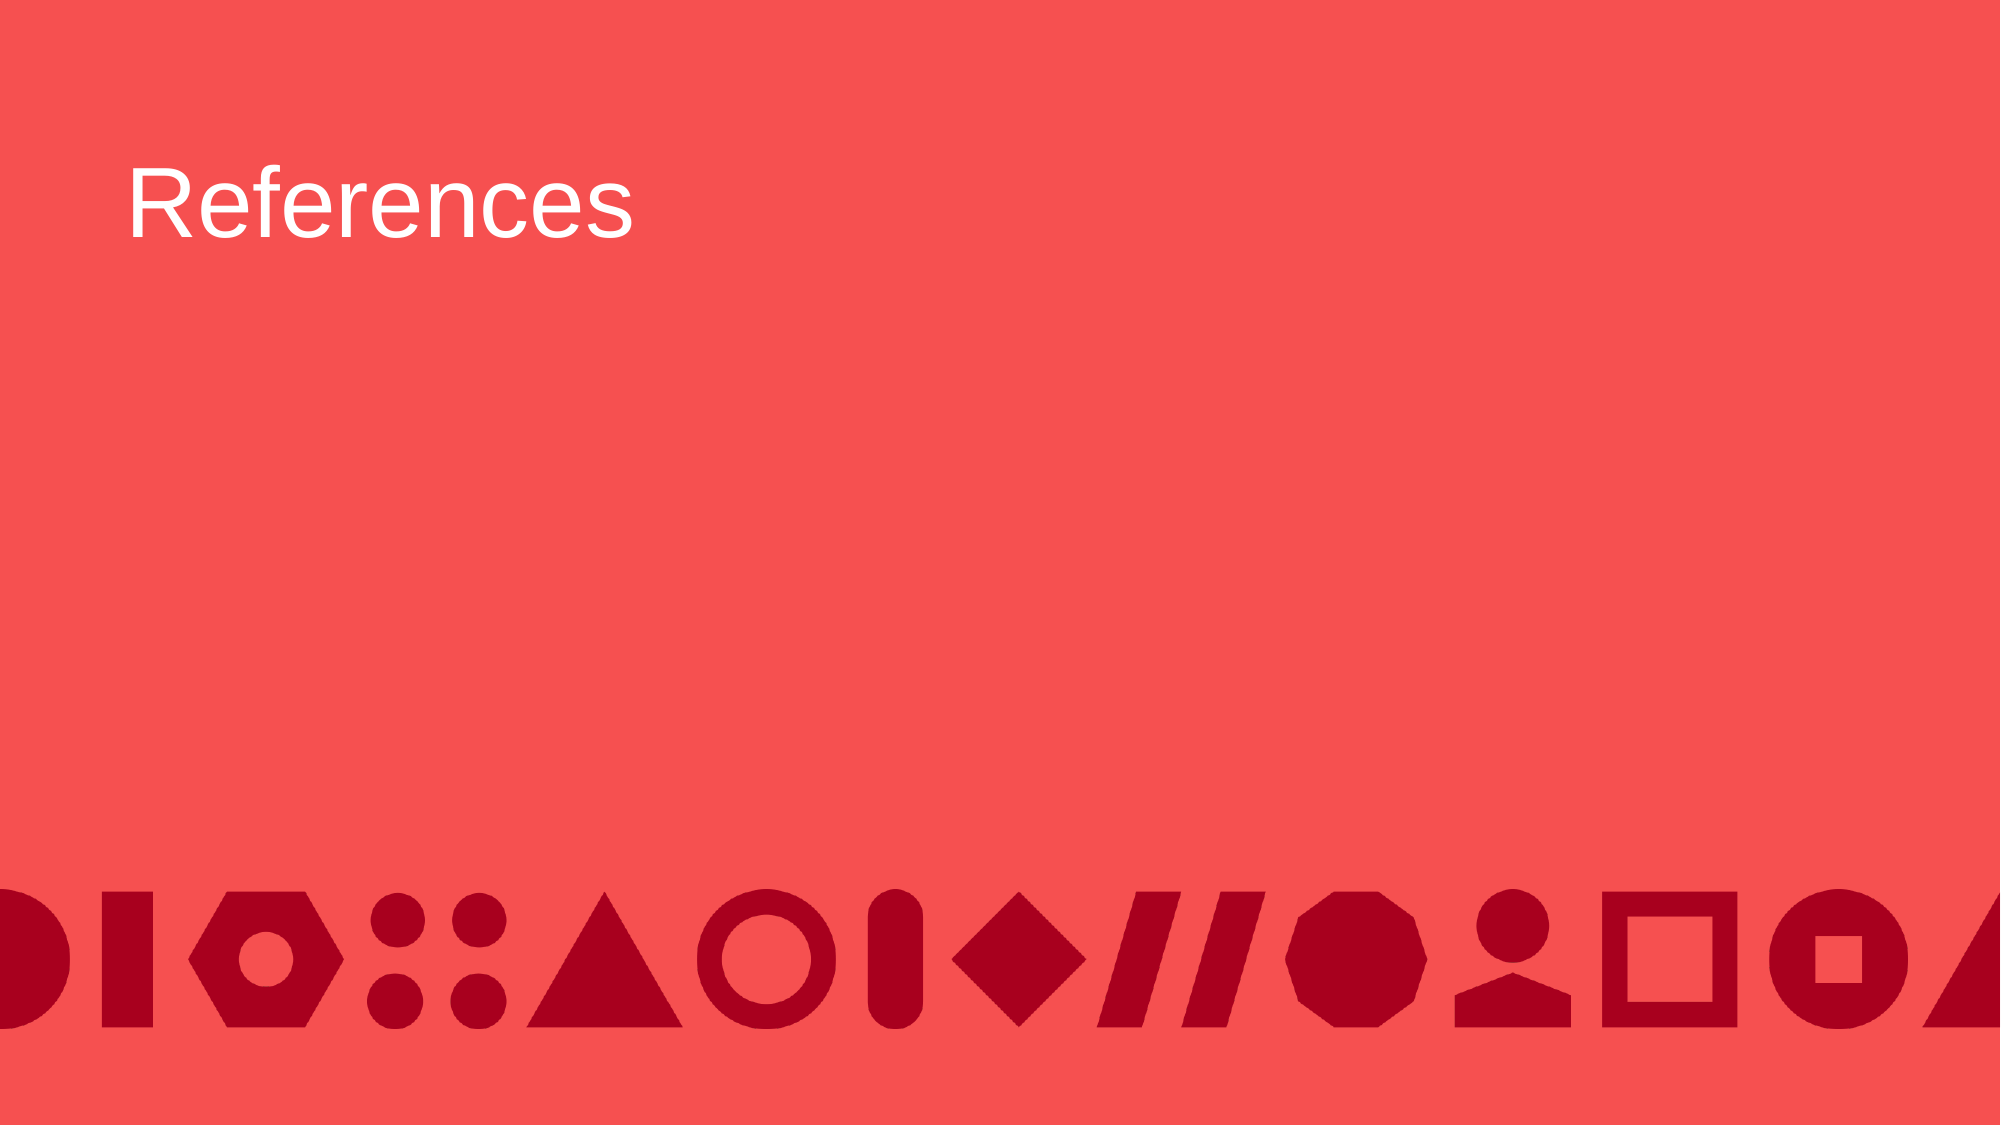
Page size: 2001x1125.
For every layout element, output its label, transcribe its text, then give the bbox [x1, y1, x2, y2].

list References [125, 137, 1574, 601]
